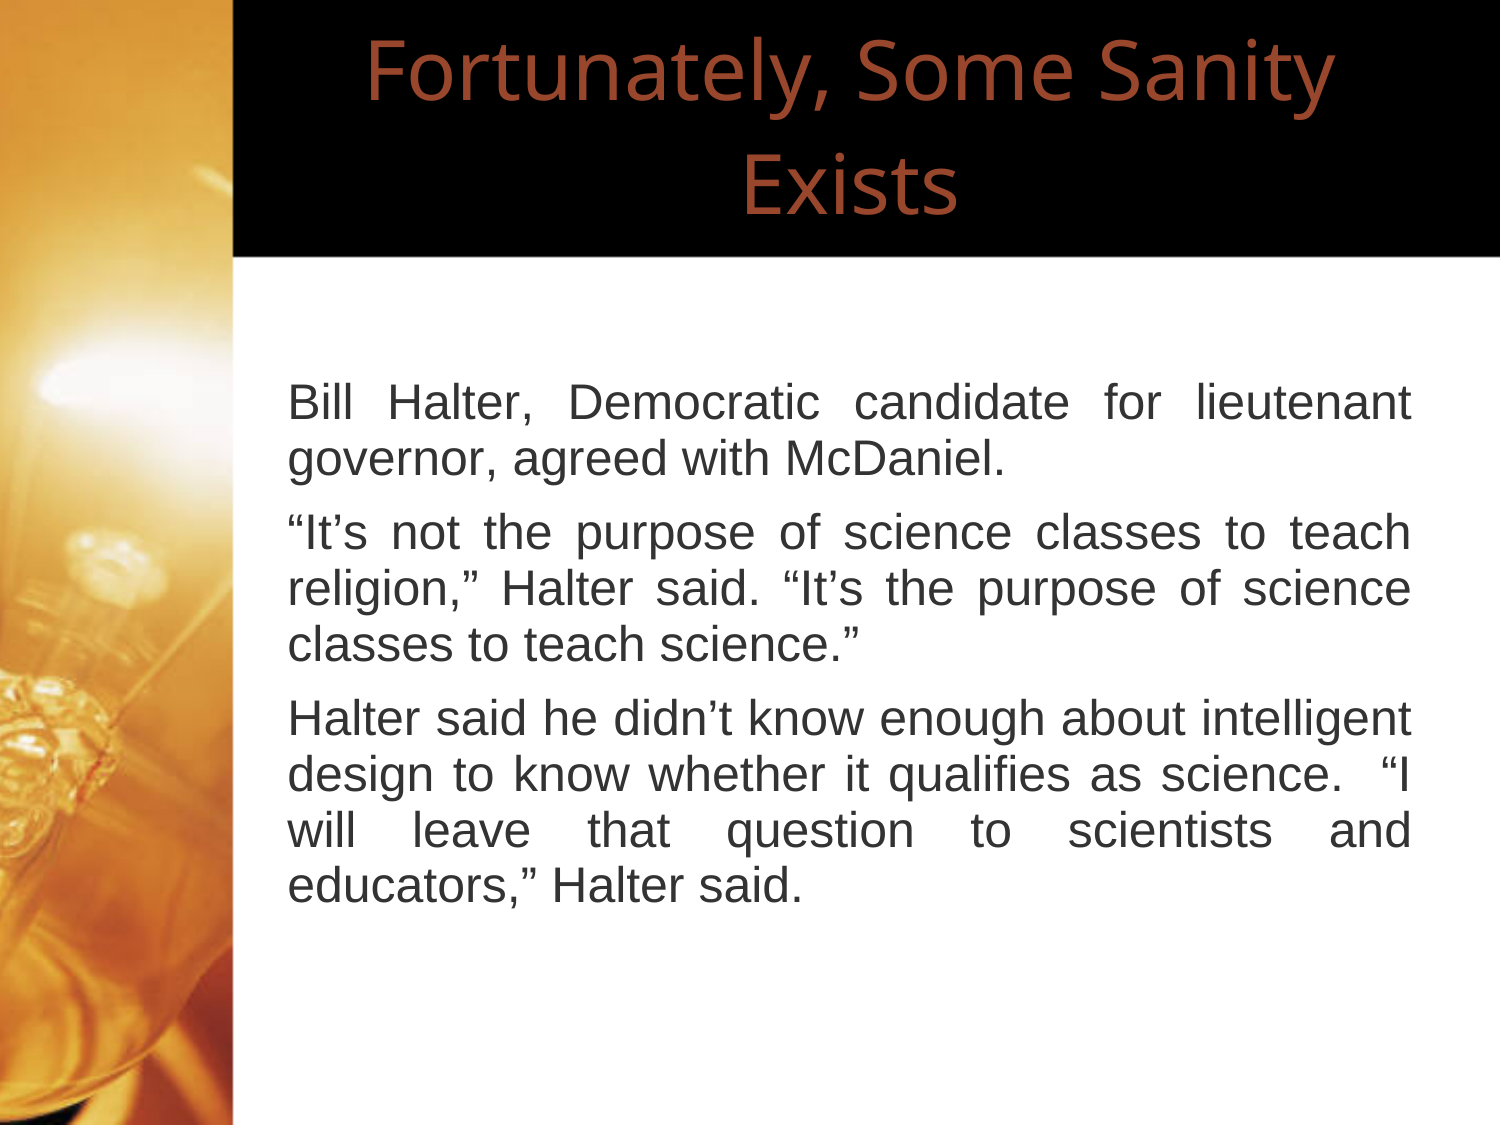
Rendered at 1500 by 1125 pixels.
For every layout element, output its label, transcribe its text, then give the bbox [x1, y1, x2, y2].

picture [0, 0, 1500, 1125]
subtitle Bill Halter, Democratic candidate for lieutenant governor, agreed with McDaniel. “It’s not the purpose of science classes to teach religion,” Halter said. “It’s the purpose of science classes to teach science.” Halter said he didn’t know enough about intelligent design to know whether it qualifies as science. “I will leave that question to scientists and educators,” Halter said. [287, 287, 1413, 1001]
title Fortunately, Some Sanity Exists [287, 7, 1413, 243]
